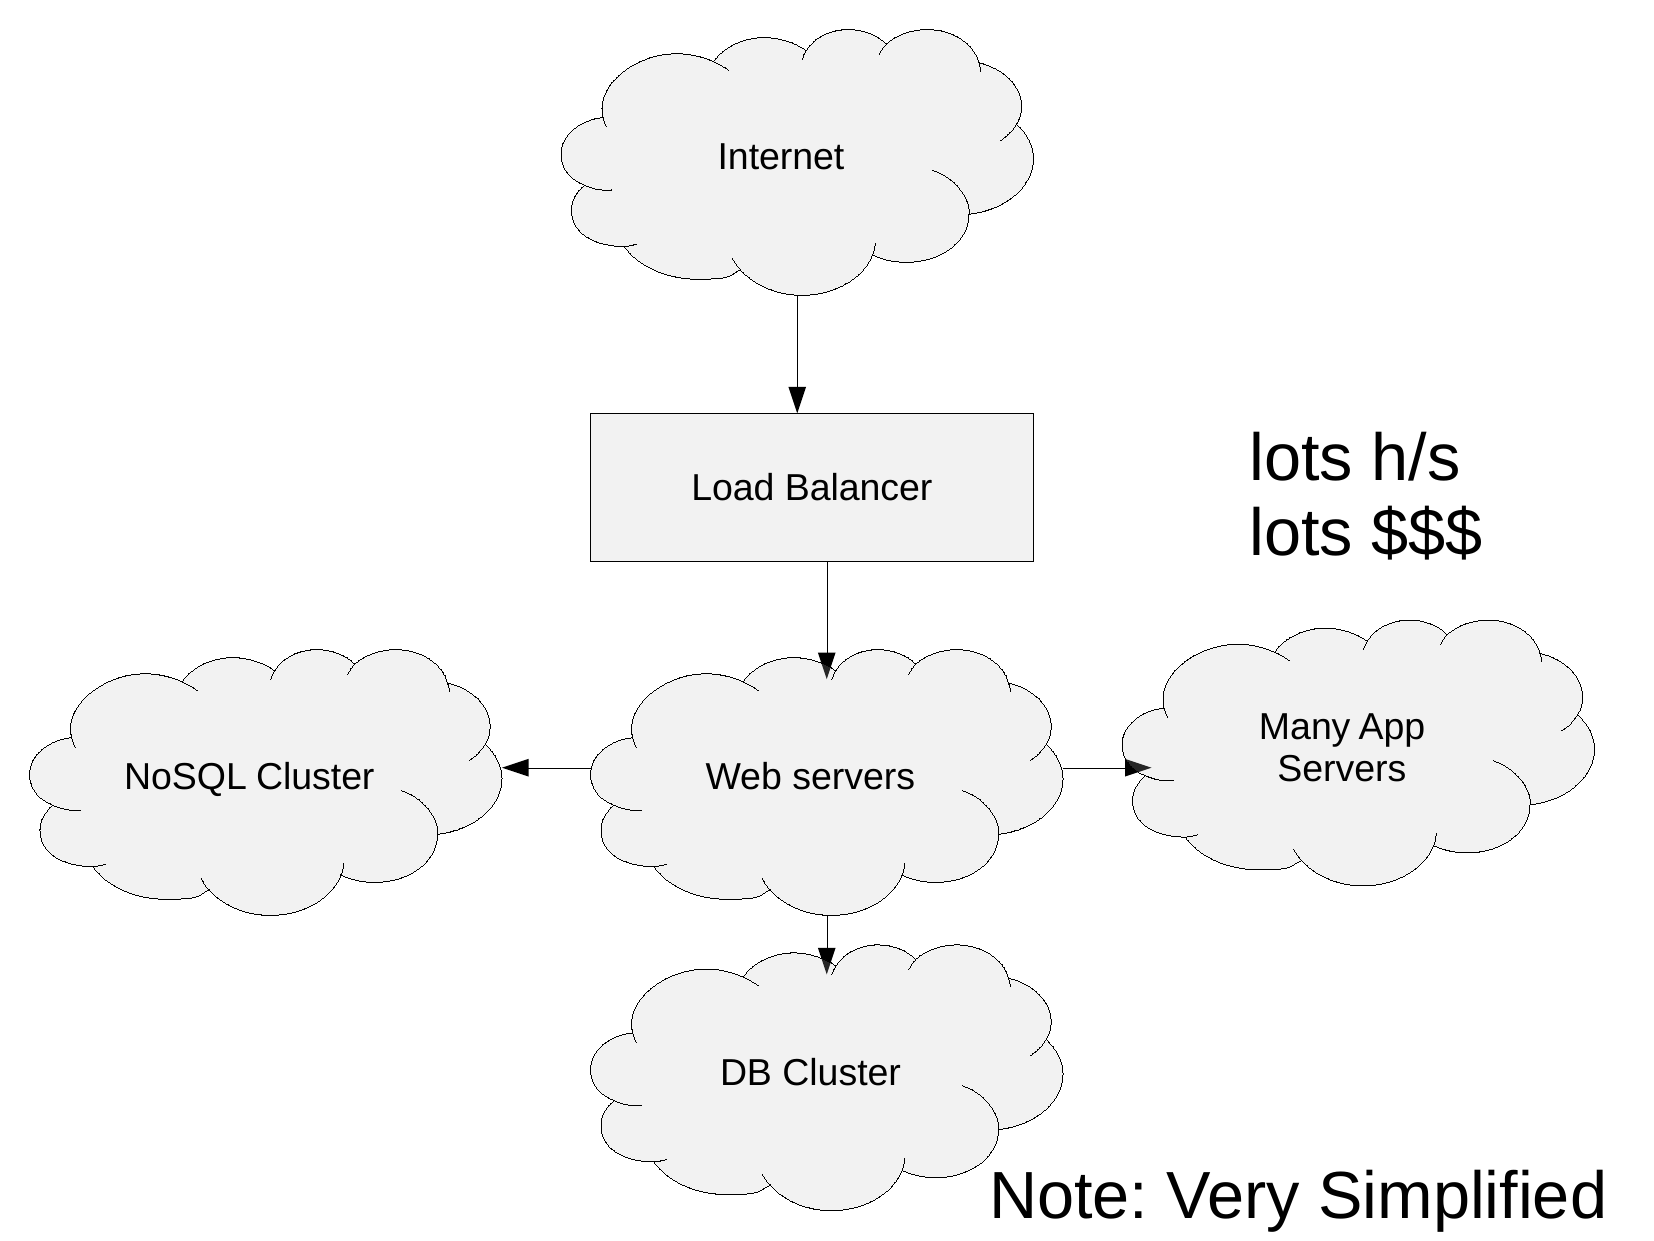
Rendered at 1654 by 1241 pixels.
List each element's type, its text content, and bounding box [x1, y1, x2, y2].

text_box DB Cluster [590, 944, 1064, 1211]
text_box Load Balancer [590, 413, 1034, 562]
text_box Note: Very Simplified [974, 1150, 1624, 1241]
text_box Many App Servers [1122, 620, 1595, 886]
text_box Internet [561, 29, 1034, 296]
text_box Web servers [590, 649, 1064, 916]
text_box lots h/s lots $$$ [1234, 412, 1498, 594]
text_box NoSQL Cluster [29, 649, 503, 916]
